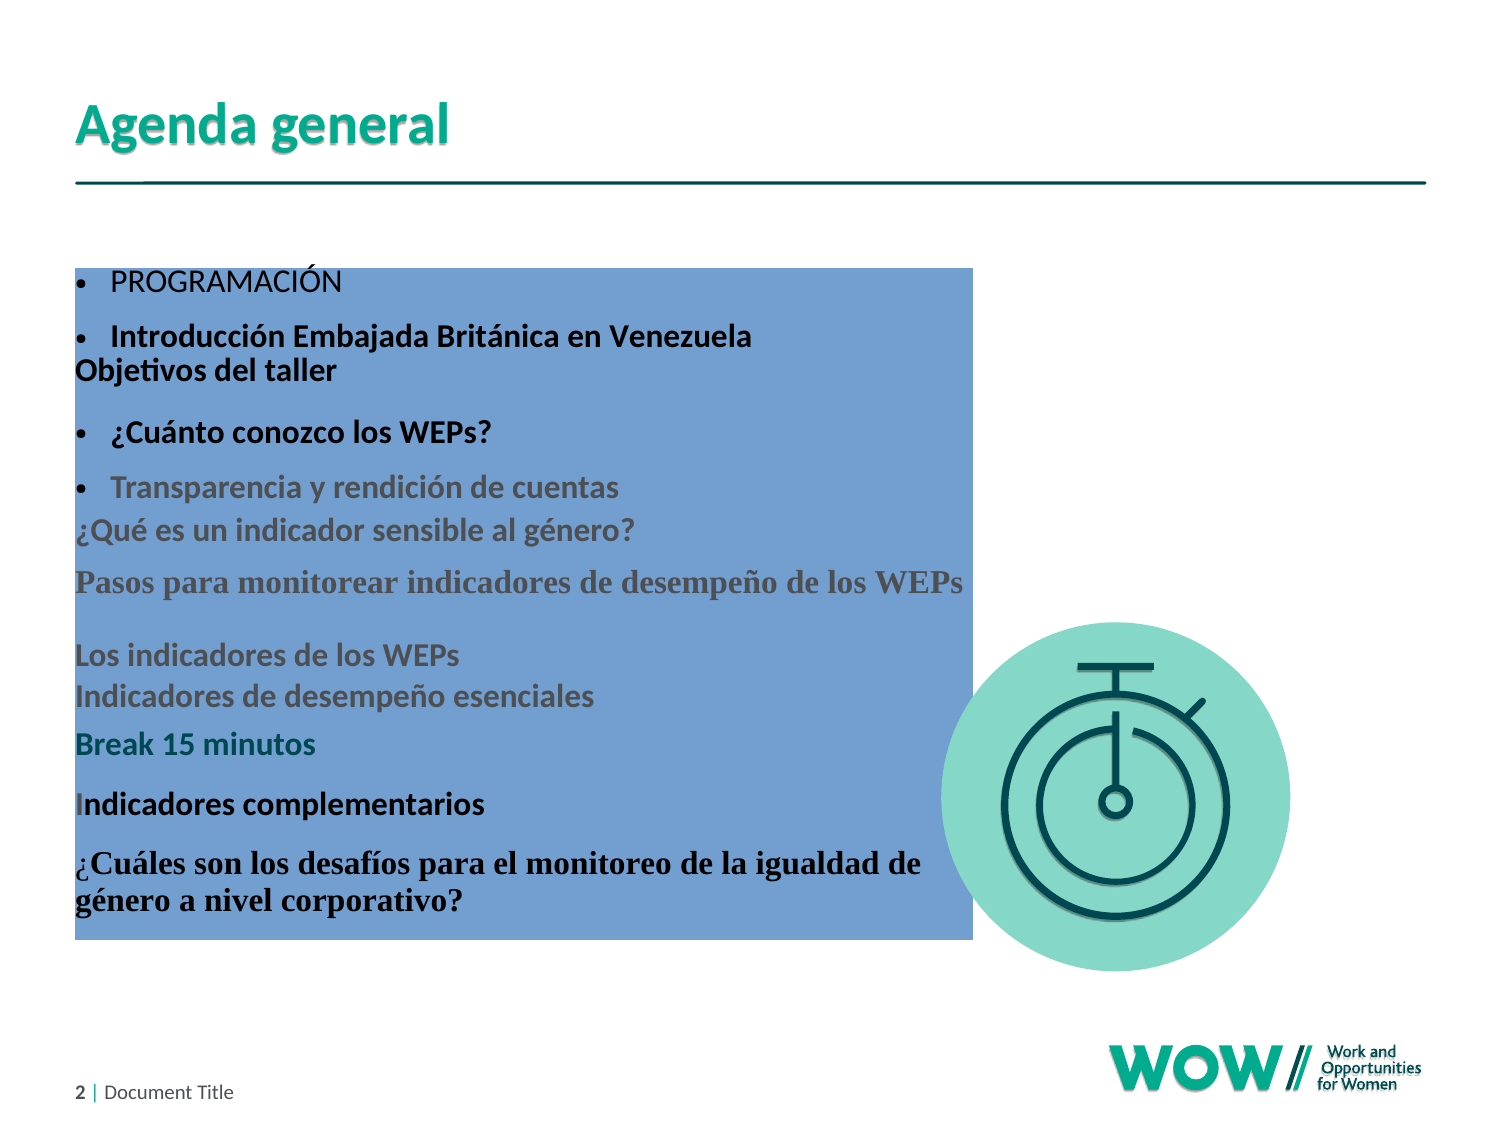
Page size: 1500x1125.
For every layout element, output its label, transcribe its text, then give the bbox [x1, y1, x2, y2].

text_box [1046, 957, 1186, 972]
text_box [941, 752, 947, 842]
table_cell Indicadores complementarios [75, 791, 947, 845]
table_cell ¿Cuánto conozco los WEPs? [75, 418, 973, 473]
table_cell Transparencia y rendición de cuentas [75, 473, 973, 516]
table_cell Indicadores de desempeño esenciales [75, 683, 947, 730]
picture [947, 619, 1285, 957]
table_cell ¿Cuáles son los desafíos para el monitoreo de la igualdad de género a nivel corporativo? [75, 845, 947, 940]
text_box 2 | Document Title [75, 1045, 426, 1106]
table_header PROGRAMACIÓN [75, 268, 973, 323]
table_cell ¿Qué es un indicador sensible al género? [75, 516, 973, 564]
table_cell Los indicadores de los WEPs [75, 642, 947, 683]
table_cell Break 15 minutos [75, 730, 947, 791]
text_box [1285, 754, 1291, 840]
table_cell Pasos para monitorear indicadores de desempeño de los WEPs [75, 564, 973, 642]
title Agenda general [75, 41, 1424, 156]
table_cell Introducción Embajada Británica en Venezuela Objetivos del taller [75, 323, 973, 418]
